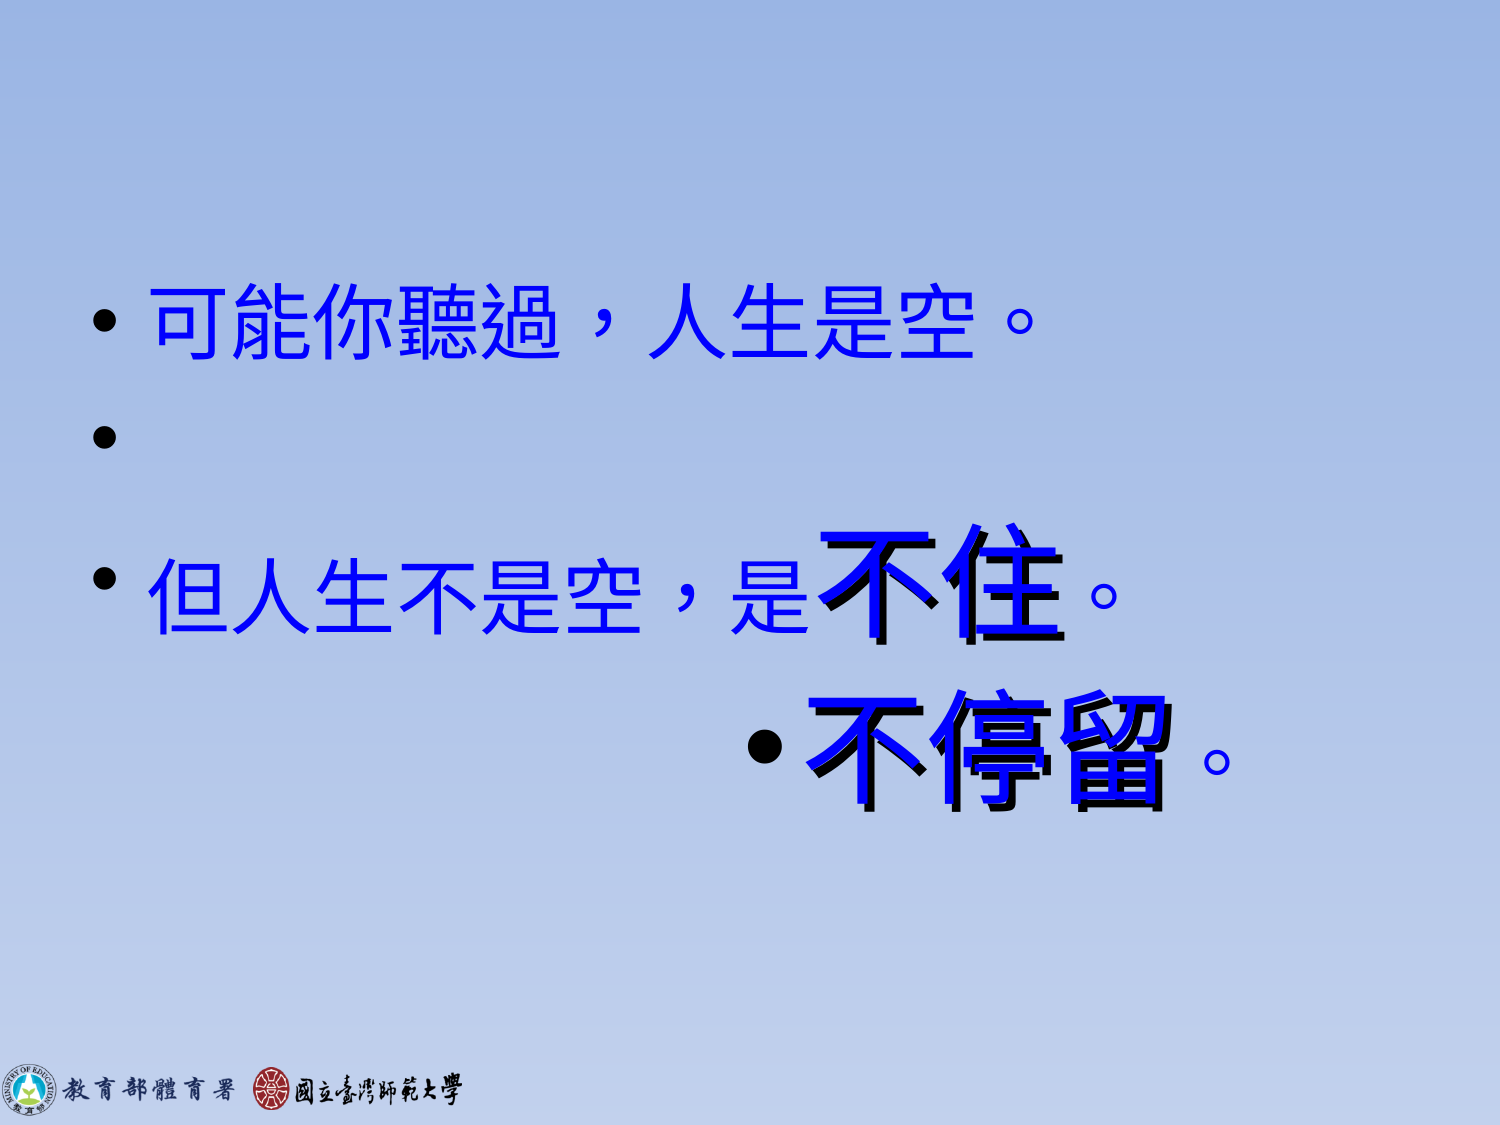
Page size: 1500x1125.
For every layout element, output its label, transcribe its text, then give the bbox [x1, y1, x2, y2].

list 可能你聽過，人生是空。 但人生不是空，是不住。 不停留。 [75, 262, 1426, 1005]
